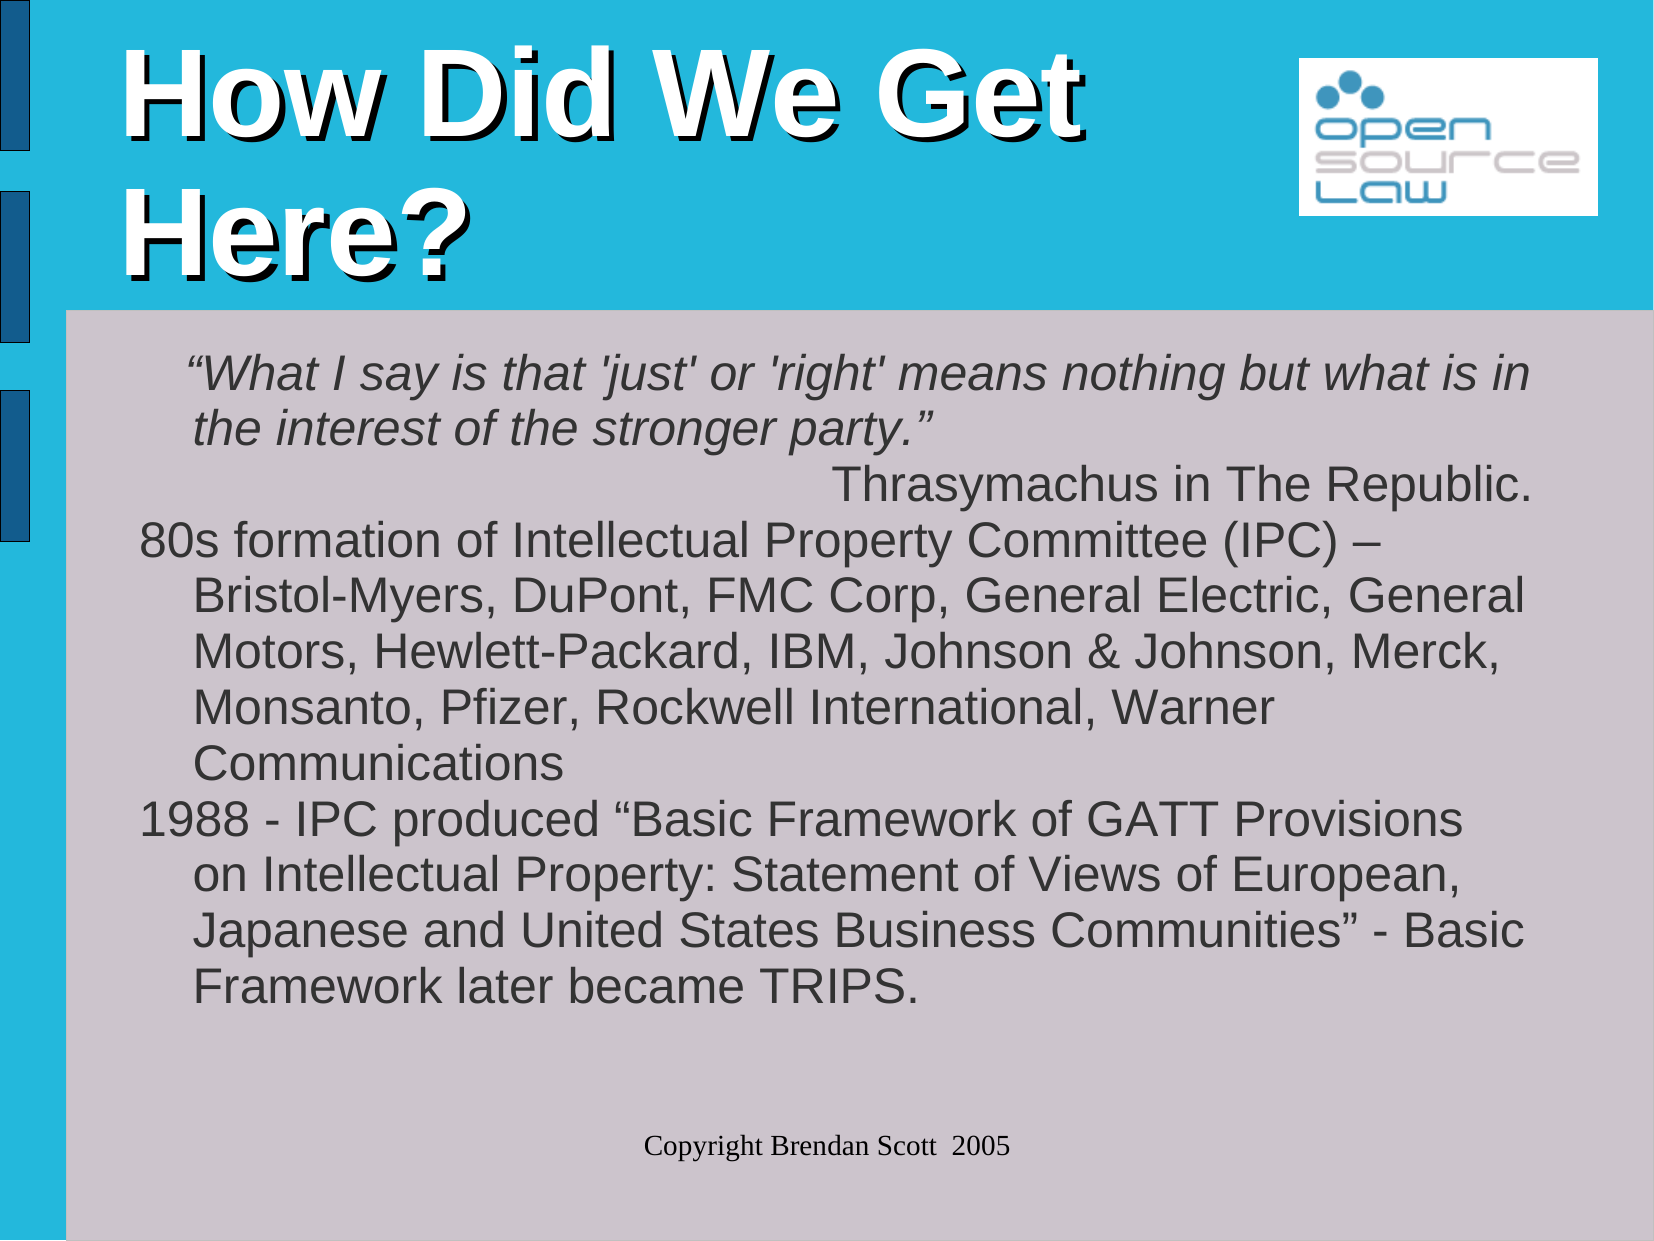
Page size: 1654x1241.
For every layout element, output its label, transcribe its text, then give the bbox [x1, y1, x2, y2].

title How Did We Get Here? [118, 1, 1211, 324]
list “What I say is that 'just' or 'right' means nothing but what is in the interest of the stronger party.” Thrasymachus in The Republic. 80s formation of Intellectual Property Committee (IPC) – Bristol-Myers, DuPont, FMC Corp, General Electric, General Motors, Hewlett-Packard, IBM, Johnson & Johnson, Merck, Monsanto, Pfizer, Rockwell International, Warner Communications 1988 - IPC produced “Basic Framework of GATT Provisions on Intellectual Property: Statement of Views of European, Japanese and United States Business Communities” - Basic Framework later became TRIPS. [121, 344, 1534, 1127]
picture [1299, 58, 1598, 216]
